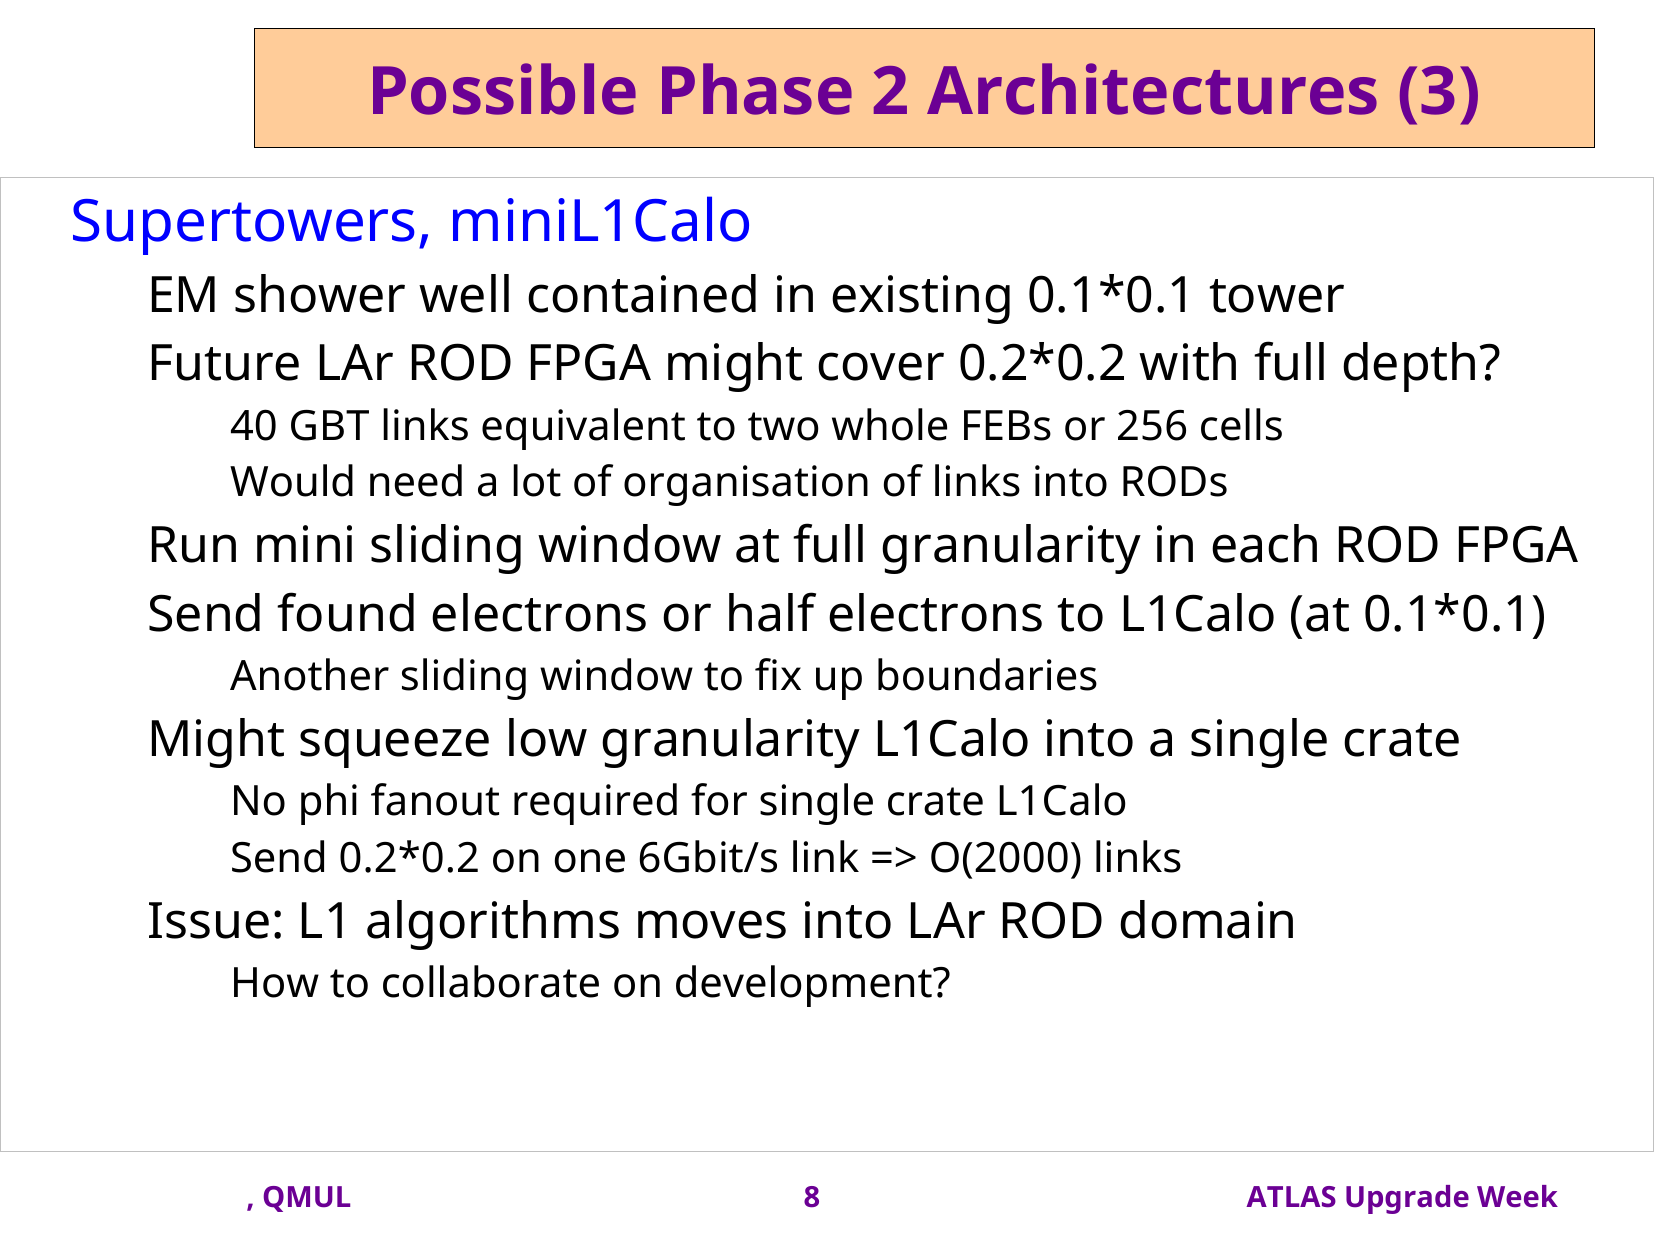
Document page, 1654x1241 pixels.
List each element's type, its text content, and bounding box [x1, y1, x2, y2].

list Supertowers, miniL1Calo EM shower well contained in existing 0.1*0.1 tower Future LAr ROD FPGA might cover 0.2*0.2 with full depth? 40 GBT links equivalent to two whole FEBs or 256 cells Would need a lot of organisation of links into RODs Run mini sliding window at full granularity in each ROD FPGA Send found electrons or half electrons to L1Calo (at 0.1*0.1) Another sliding window to fix up boundaries Might squeeze low granularity L1Calo into a single crate No phi fanout required for single crate L1Calo Send 0.2*0.2 on one 6Gbit/s link => O(2000) links Issue: L1 algorithms moves into LAr ROD domain How to collaborate on development? [52, 179, 1634, 1140]
title Possible Phase 2 Architectures (3) [254, 28, 1595, 148]
